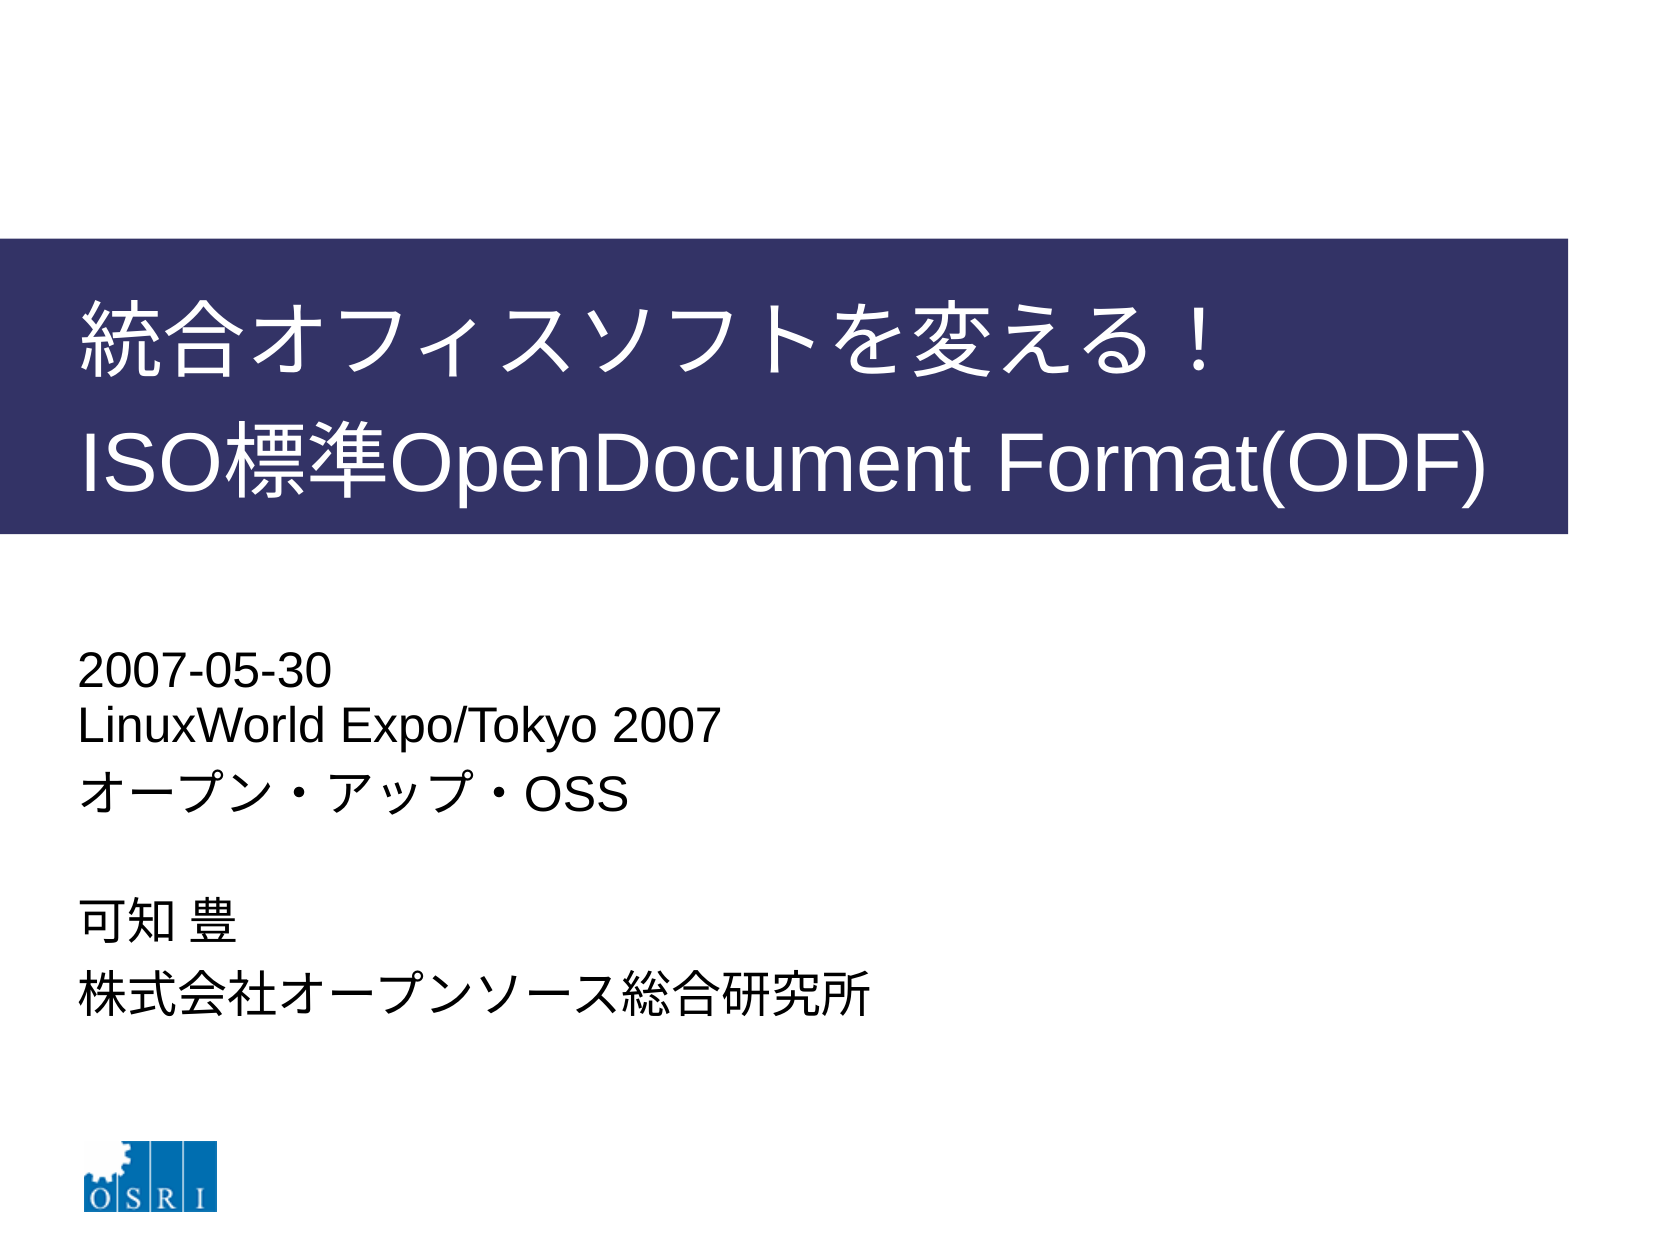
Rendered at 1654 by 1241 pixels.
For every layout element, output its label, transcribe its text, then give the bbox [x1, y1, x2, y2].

subtitle 2007-05-30 LinuxWorld Expo/Tokyo 2007 オープン・アップ・OSS 可知 豊 株式会社オープンソース総合研究所 [77, 559, 1566, 1109]
text_box [0, 238, 1569, 535]
picture [84, 1141, 217, 1212]
title 統合オフィスソフトを変える！ ISO標準OpenDocument Format(ODF) [79, 290, 1568, 499]
